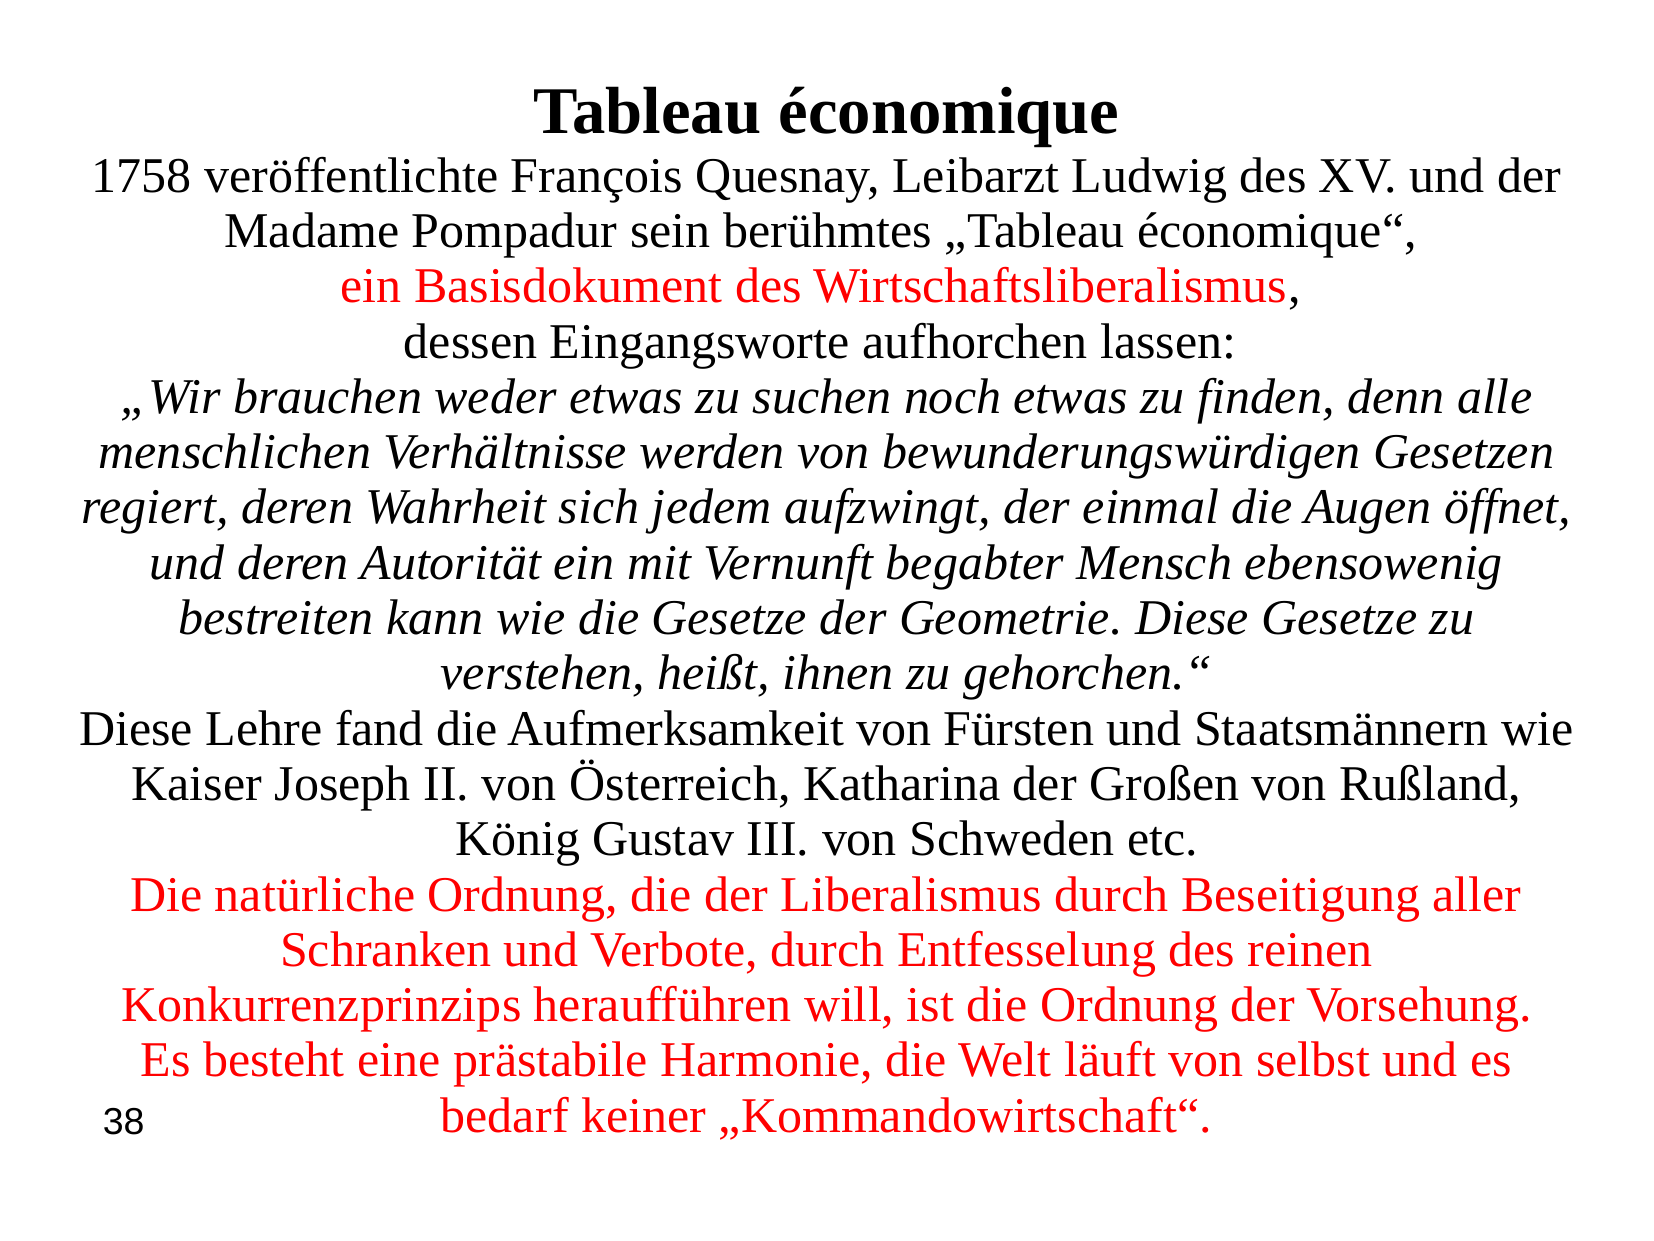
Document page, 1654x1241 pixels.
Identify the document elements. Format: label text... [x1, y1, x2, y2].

text_box Tableau économique 1758 veröffentlichte François Quesnay, Leibarzt Ludwig des XV. und der Madame Pompadur sein berühmtes „Tableau économique“, ein Basisdokument des Wirtschaftsliberalismus, dessen Eingangsworte aufhorchen lassen: „Wir brauchen weder etwas zu suchen noch etwas zu finden, denn alle menschlichen Verhältnisse werden von bewunderungswürdigen Gesetzen regiert, deren Wahrheit sich jedem aufzwingt, der einmal die Augen öffnet, und deren Autorität ein mit Vernunft begabter Mensch ebensowenig bestreiten kann wie die Gesetze der Geometrie. Diese Gesetze zu verstehen, heißt, ihnen zu gehorchen.“ Diese Lehre fand die Aufmerksamkeit von Fürsten und Staatsmännern wie Kaiser Joseph II. von Österreich, Katharina der Großen von Rußland, König Gustav III. von Schweden etc. Die natürliche Ordnung, die der Liberalismus durch Beseitigung aller Schranken und Verbote, durch Entfesselung des reinen Konkurrenzprinzips heraufführen will, ist die Ordnung der Vorsehung. Es besteht eine prästabile Harmonie, die Welt läuft von selbst und es bedarf keiner „Kommandowirtschaft“. [59, 66, 1595, 1151]
text_box <Nummer> [88, 1093, 306, 1164]
